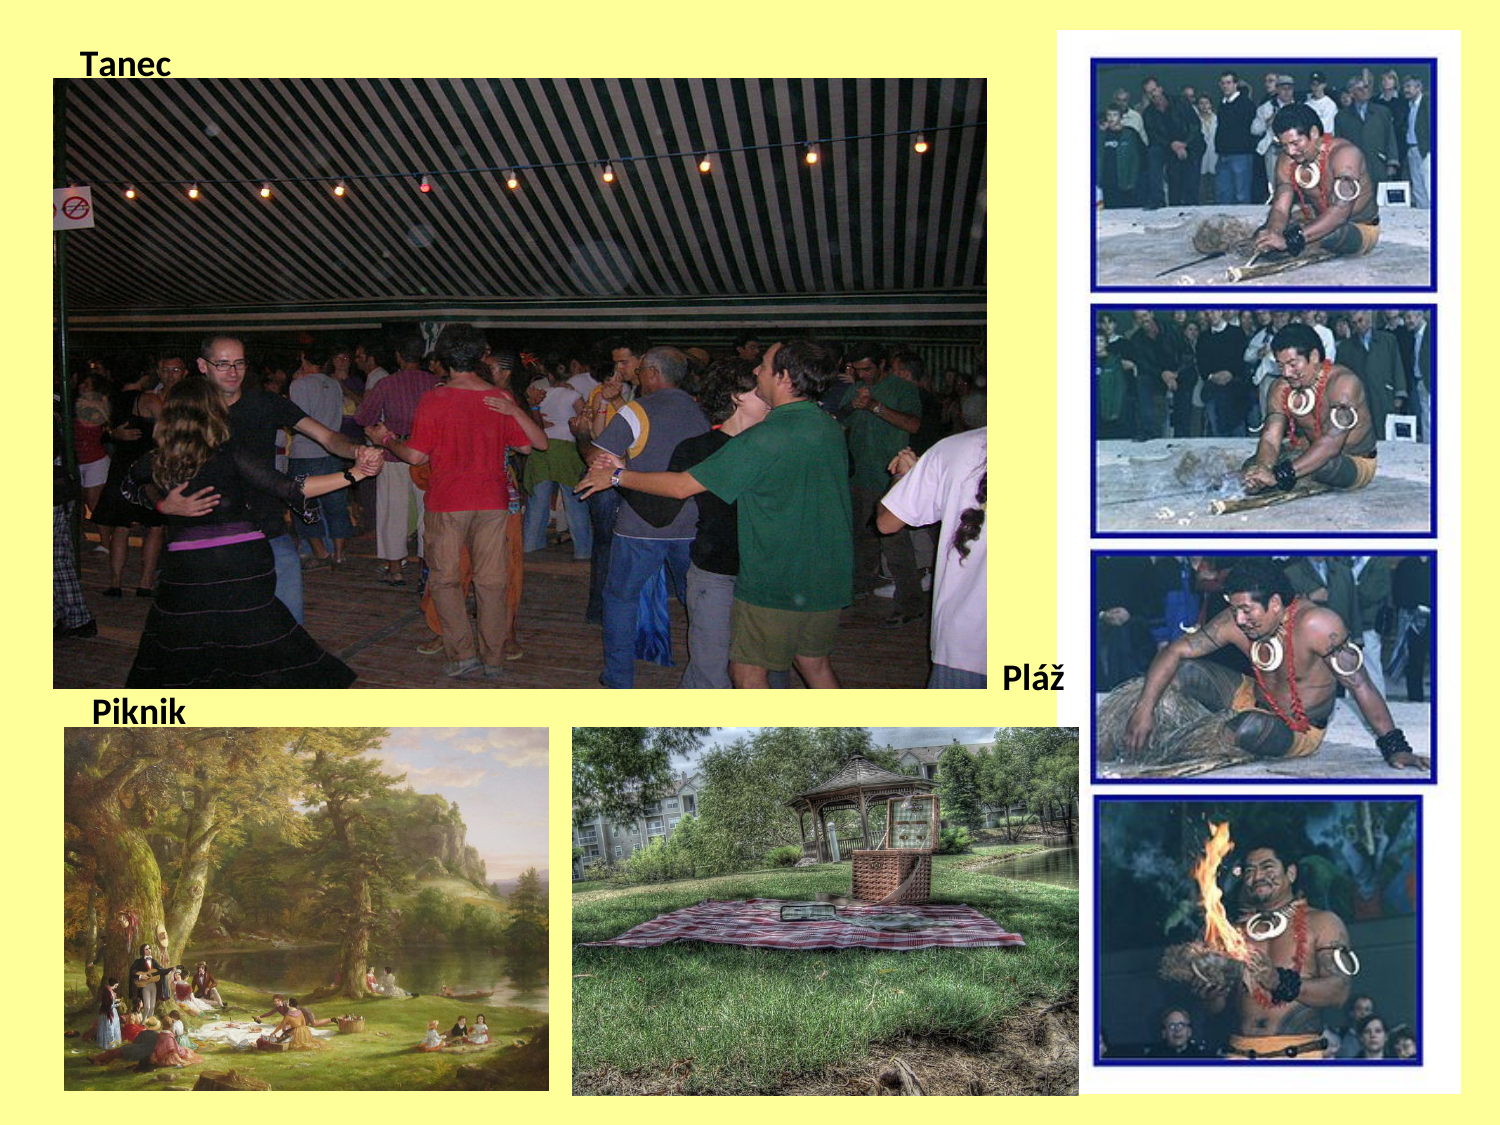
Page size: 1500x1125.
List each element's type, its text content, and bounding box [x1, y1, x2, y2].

text_box Piknik [77, 679, 202, 740]
picture [64, 727, 549, 1091]
picture [572, 30, 1461, 1096]
text_box Pláž [974, 645, 1093, 706]
text_box Tanec [64, 30, 187, 92]
picture [53, 78, 987, 689]
